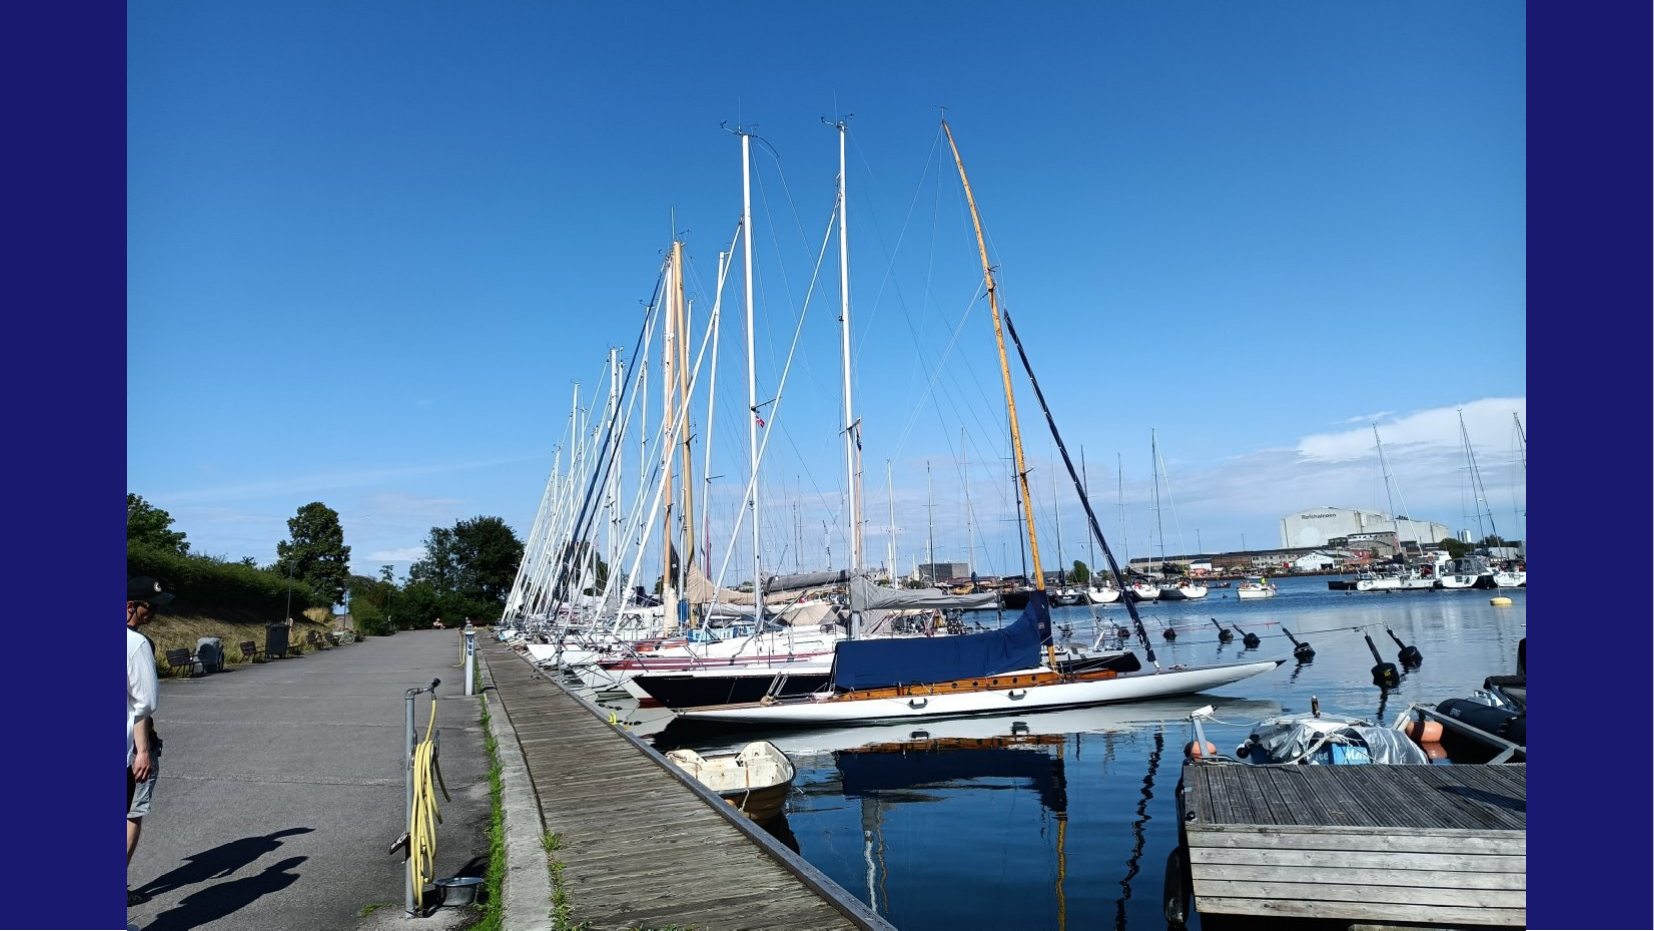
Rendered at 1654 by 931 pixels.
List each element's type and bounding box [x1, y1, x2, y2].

picture [127, 0, 1526, 931]
